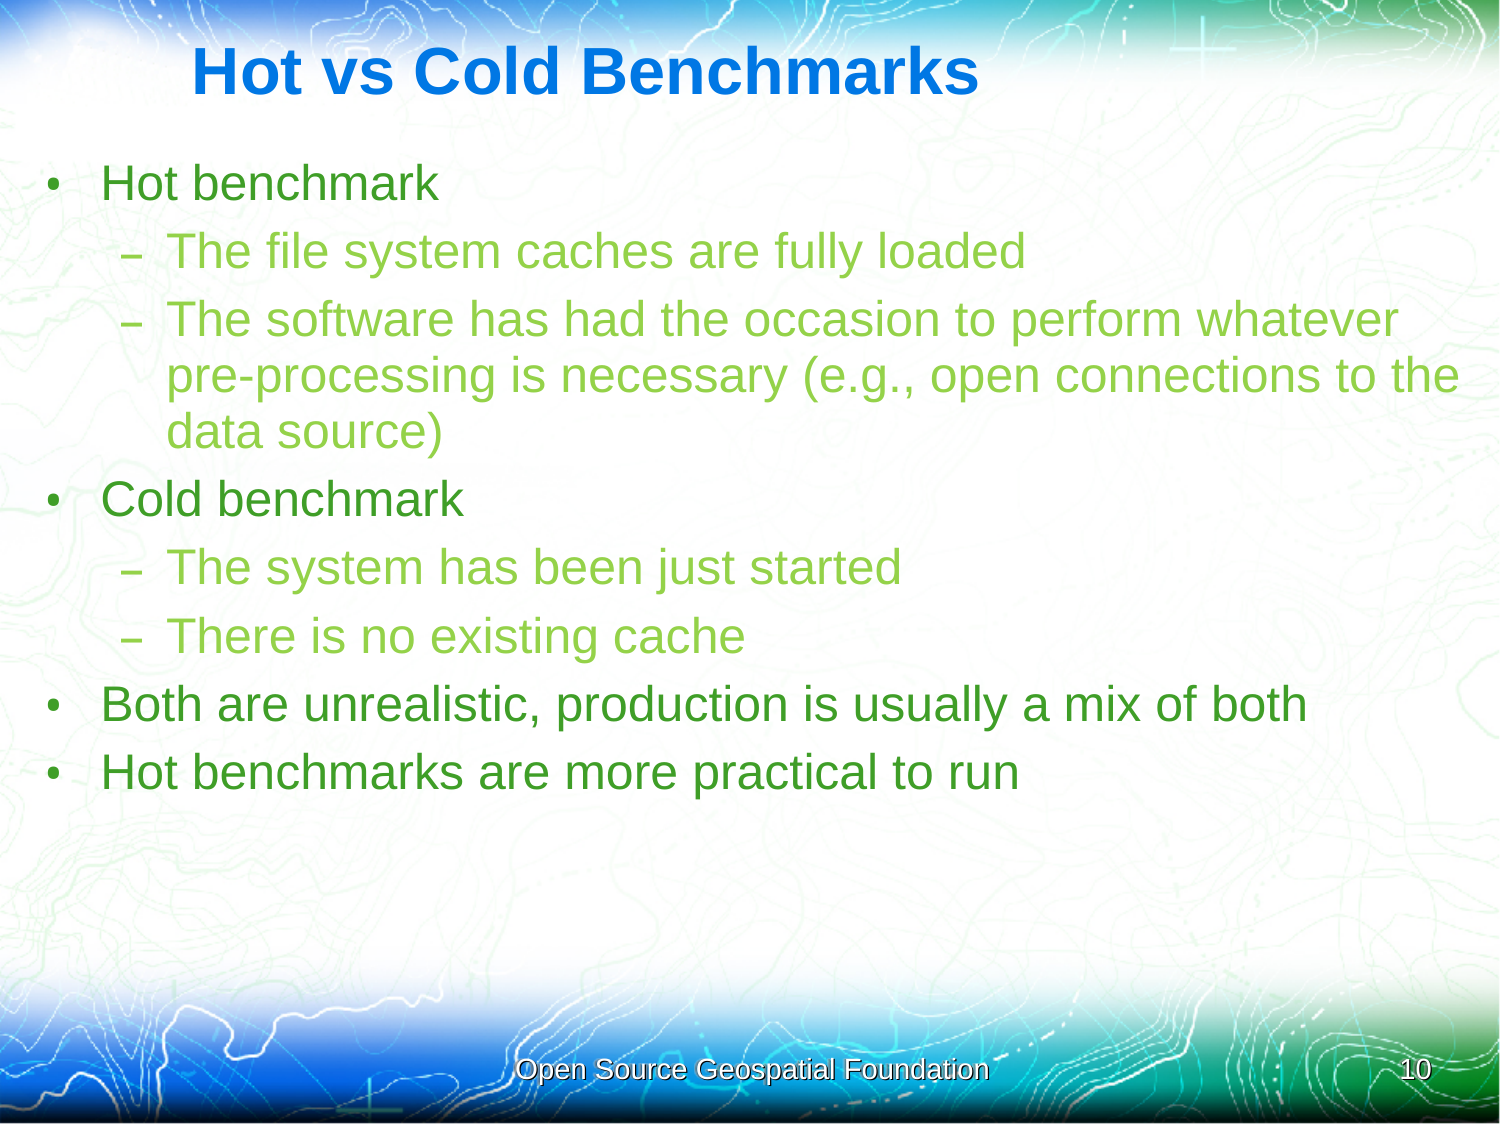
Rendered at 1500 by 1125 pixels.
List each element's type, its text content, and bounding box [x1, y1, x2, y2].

picture [0, 0, 1500, 1125]
title Hot vs Cold Benchmarks [177, 20, 1477, 122]
list Hot benchmark The file system caches are fully loaded The software has had the occasion to perform whatever pre-processing is necessary (e.g., open connections to the data source) Cold benchmark The system has been just started There is no existing cache Both are unrealistic, production is usually a mix of both Hot benchmarks are more practical to run [29, 147, 1477, 891]
